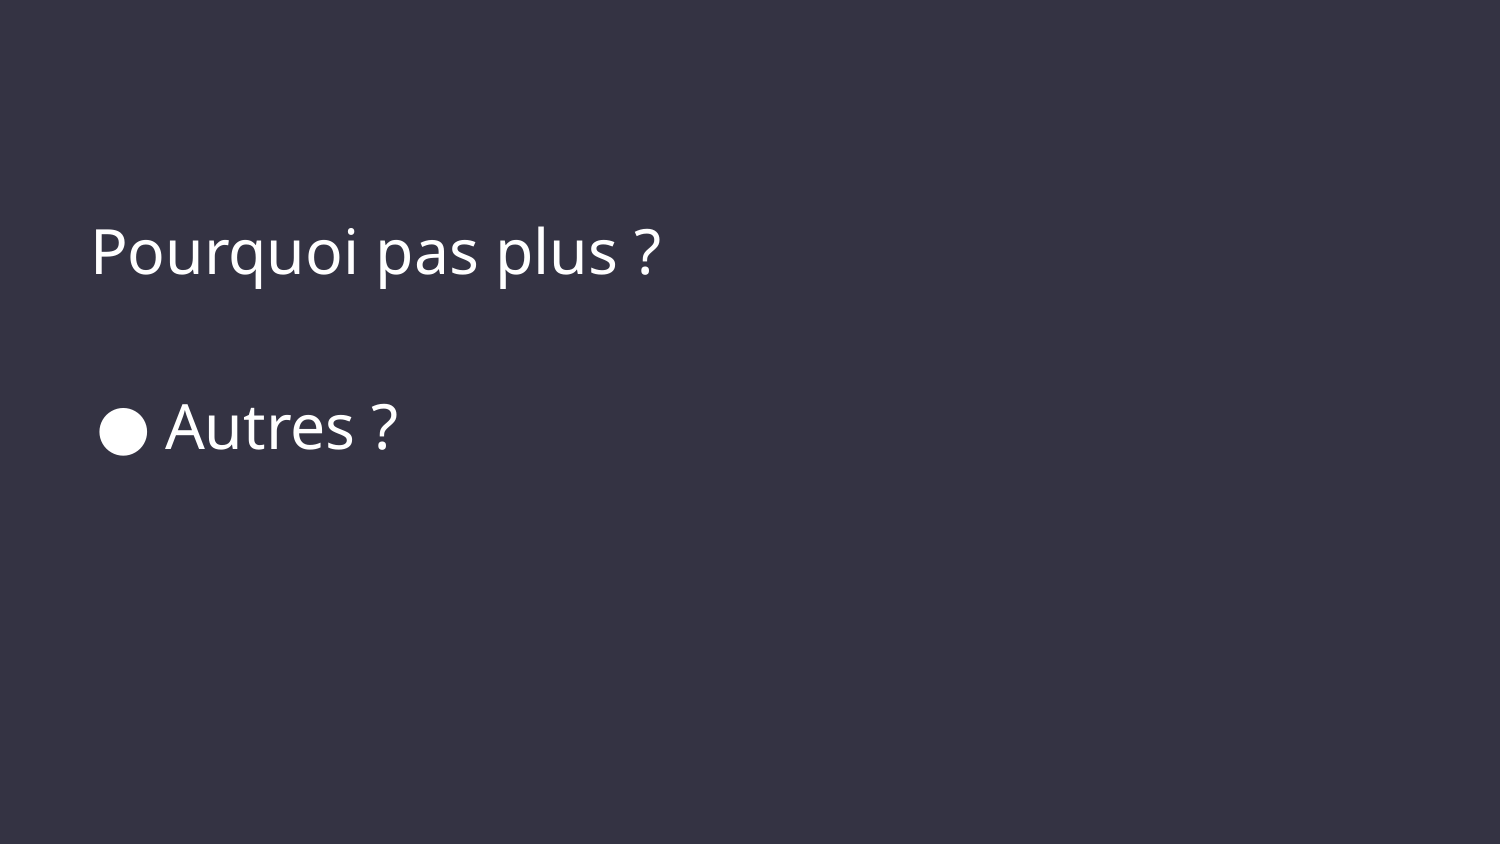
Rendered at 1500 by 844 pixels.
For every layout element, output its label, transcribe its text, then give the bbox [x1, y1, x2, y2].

list Pourquoi pas plus ? Autres ? [75, 196, 1425, 808]
